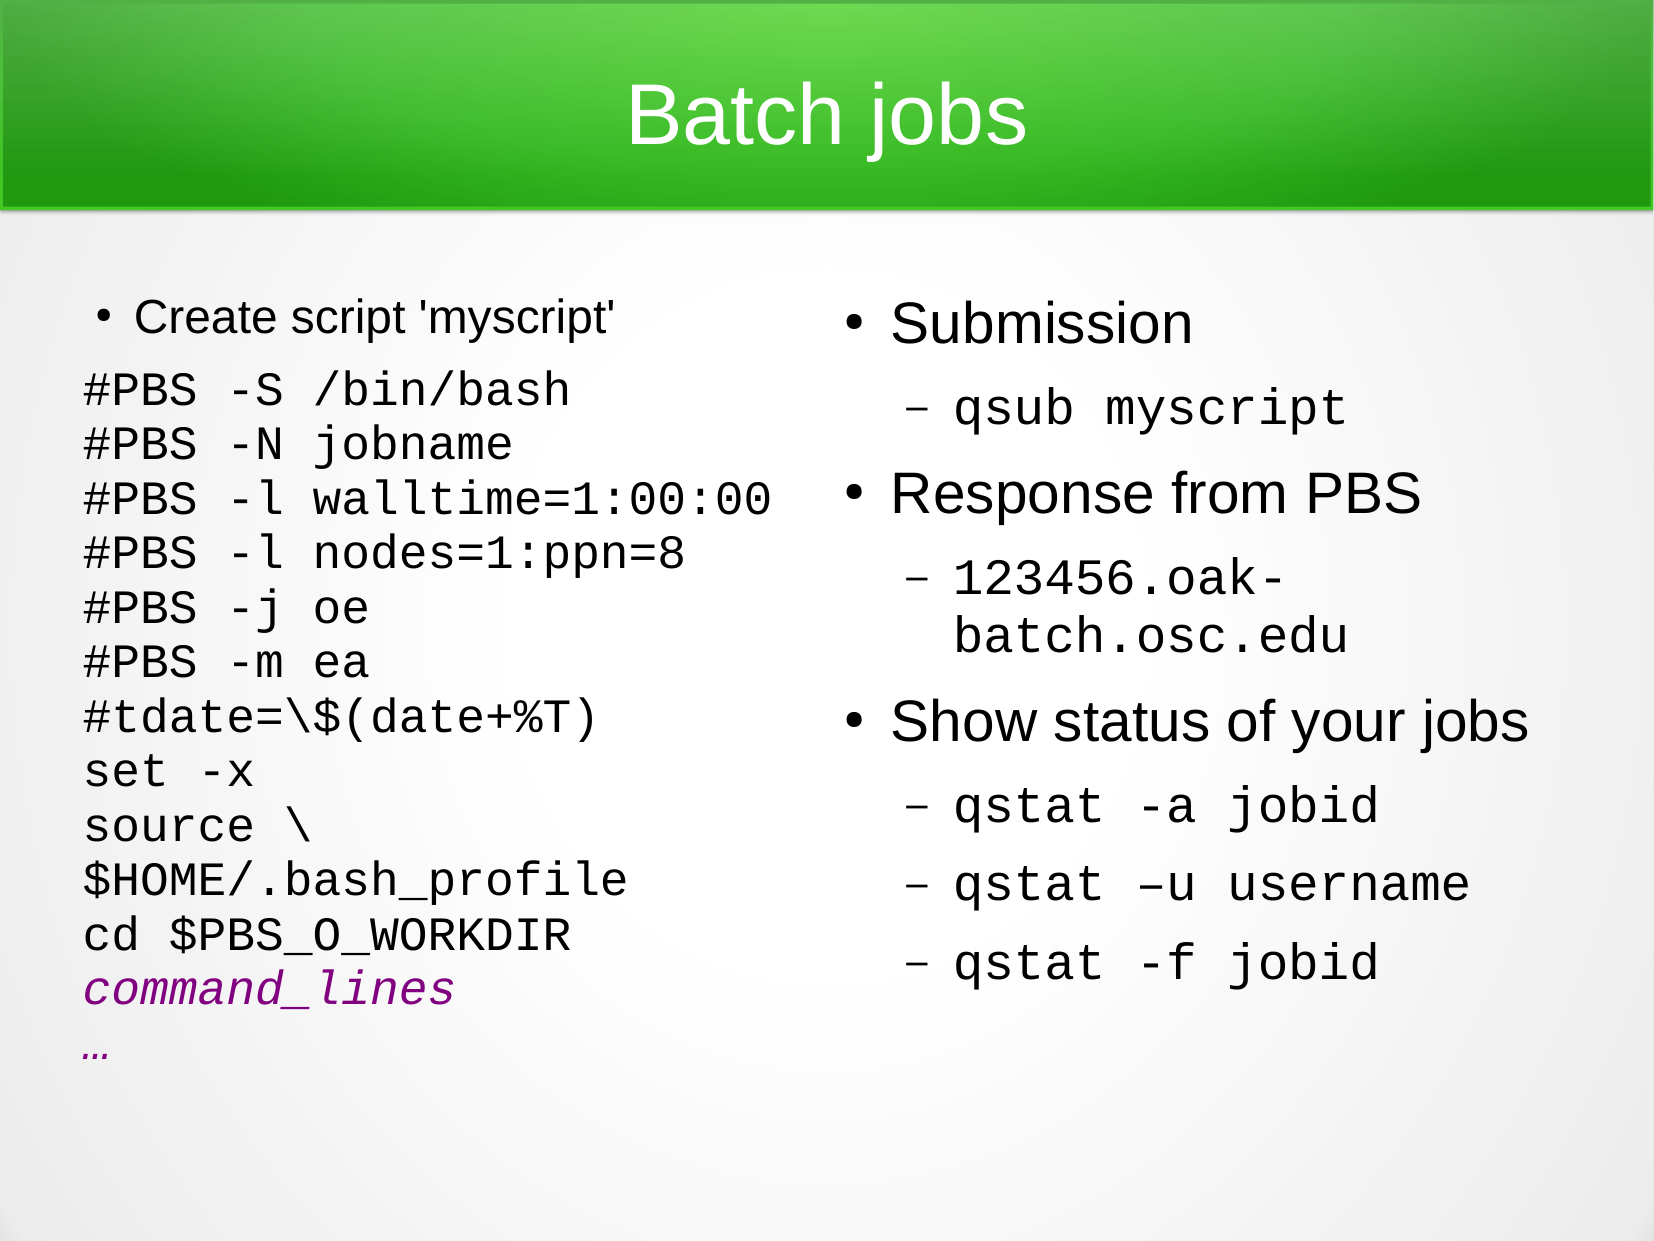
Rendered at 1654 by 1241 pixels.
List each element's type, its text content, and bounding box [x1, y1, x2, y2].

list Submission qsub myscript Response from PBS 123456.oak-batch.osc.edu Show status of your jobs qstat -a jobid qstat –u username qstat -f jobid [828, 290, 1539, 1010]
title Batch jobs [82, 49, 1571, 179]
list Create script 'myscript' #PBS -S /bin/bash #PBS -N jobname #PBS -l walltime=1:00:00 #PBS -l nodes=1:ppn=8 #PBS -j oe #PBS -m ea #tdate=\$(date+%T) set -x source \$HOME/.bash_profile cd $PBS_O_WORKDIR command_lines … [82, 290, 856, 1081]
